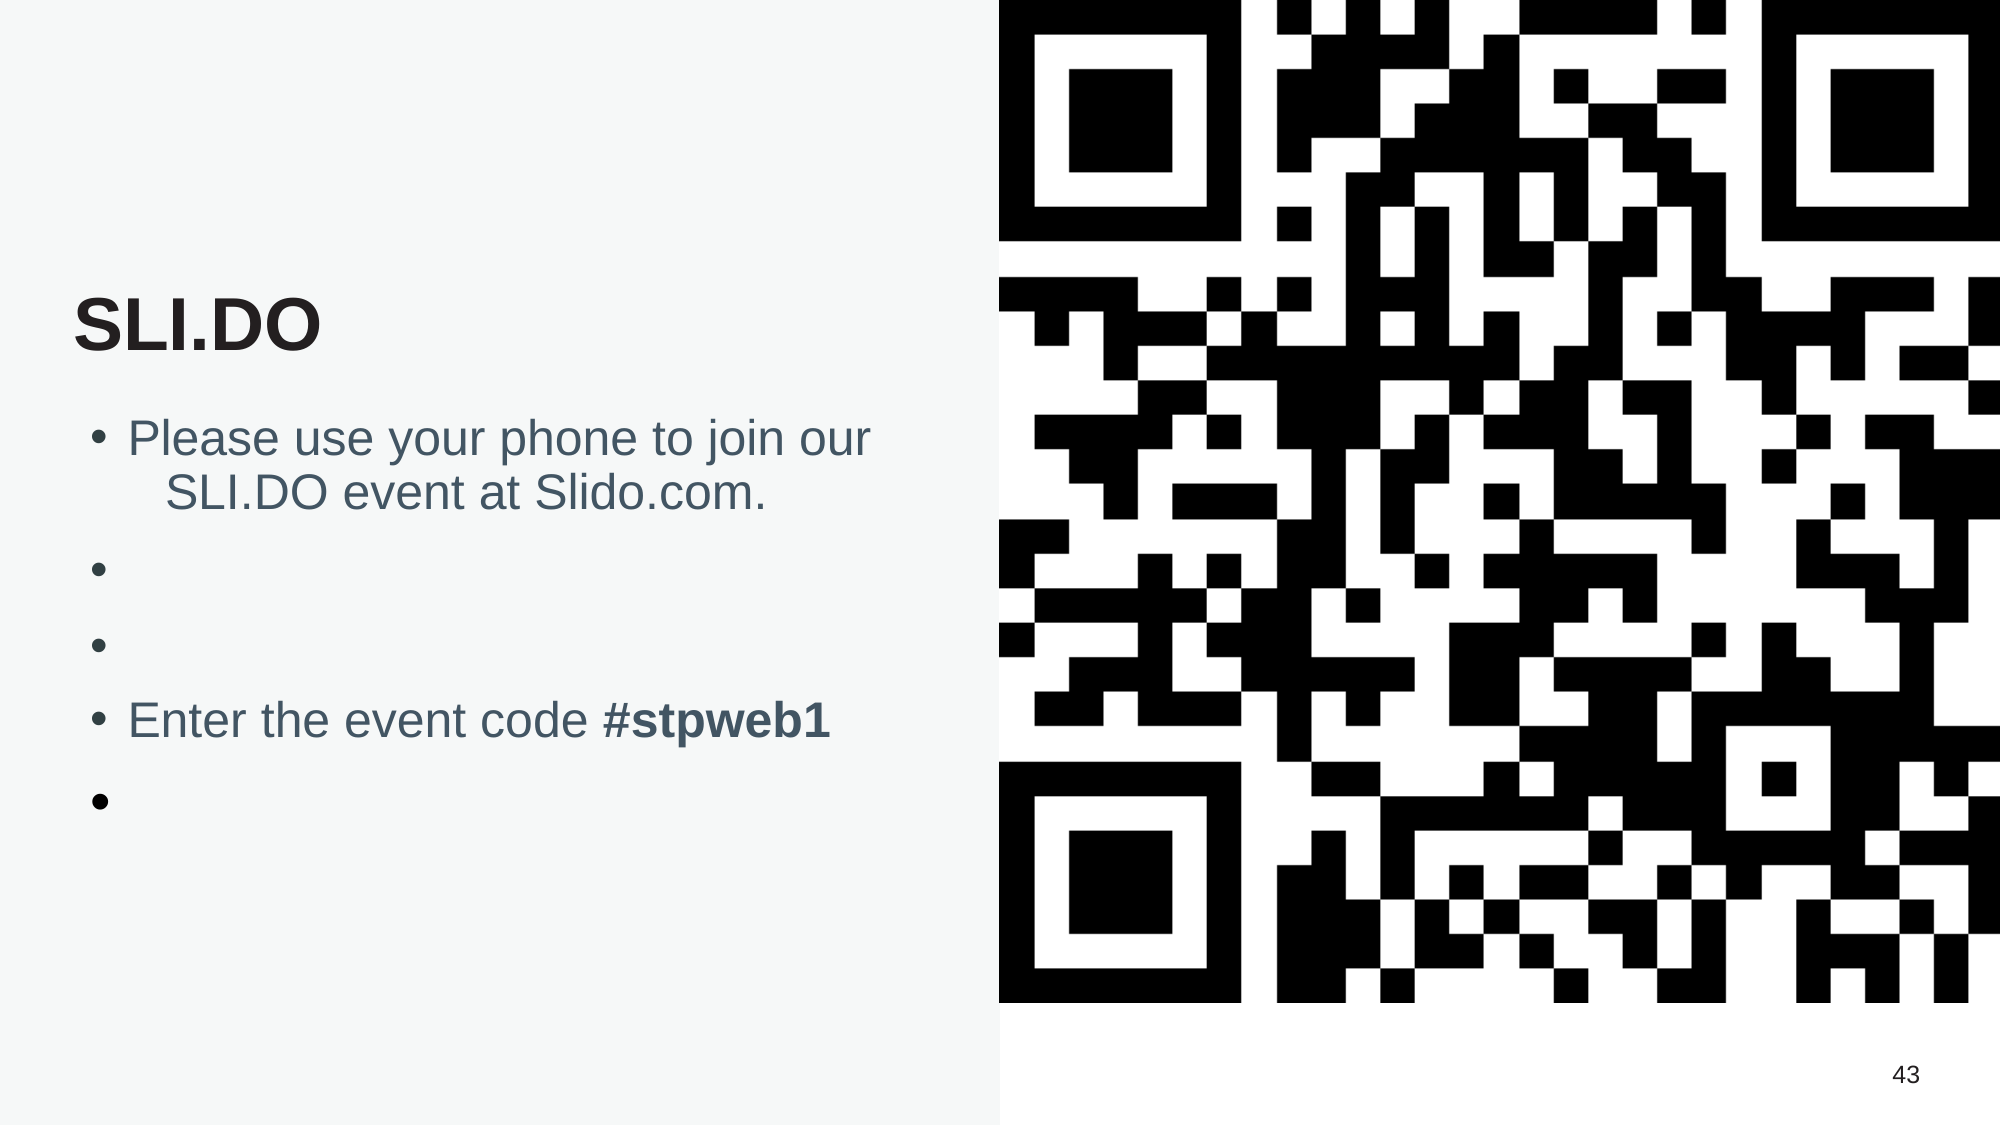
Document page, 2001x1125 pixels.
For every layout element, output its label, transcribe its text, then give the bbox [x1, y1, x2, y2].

title SLI.DO [58, 270, 864, 784]
list Please use your phone to join our SLI.DO event at Slido.com. Enter the event code #stpweb1 [75, 404, 999, 893]
picture [999, 0, 2000, 1003]
